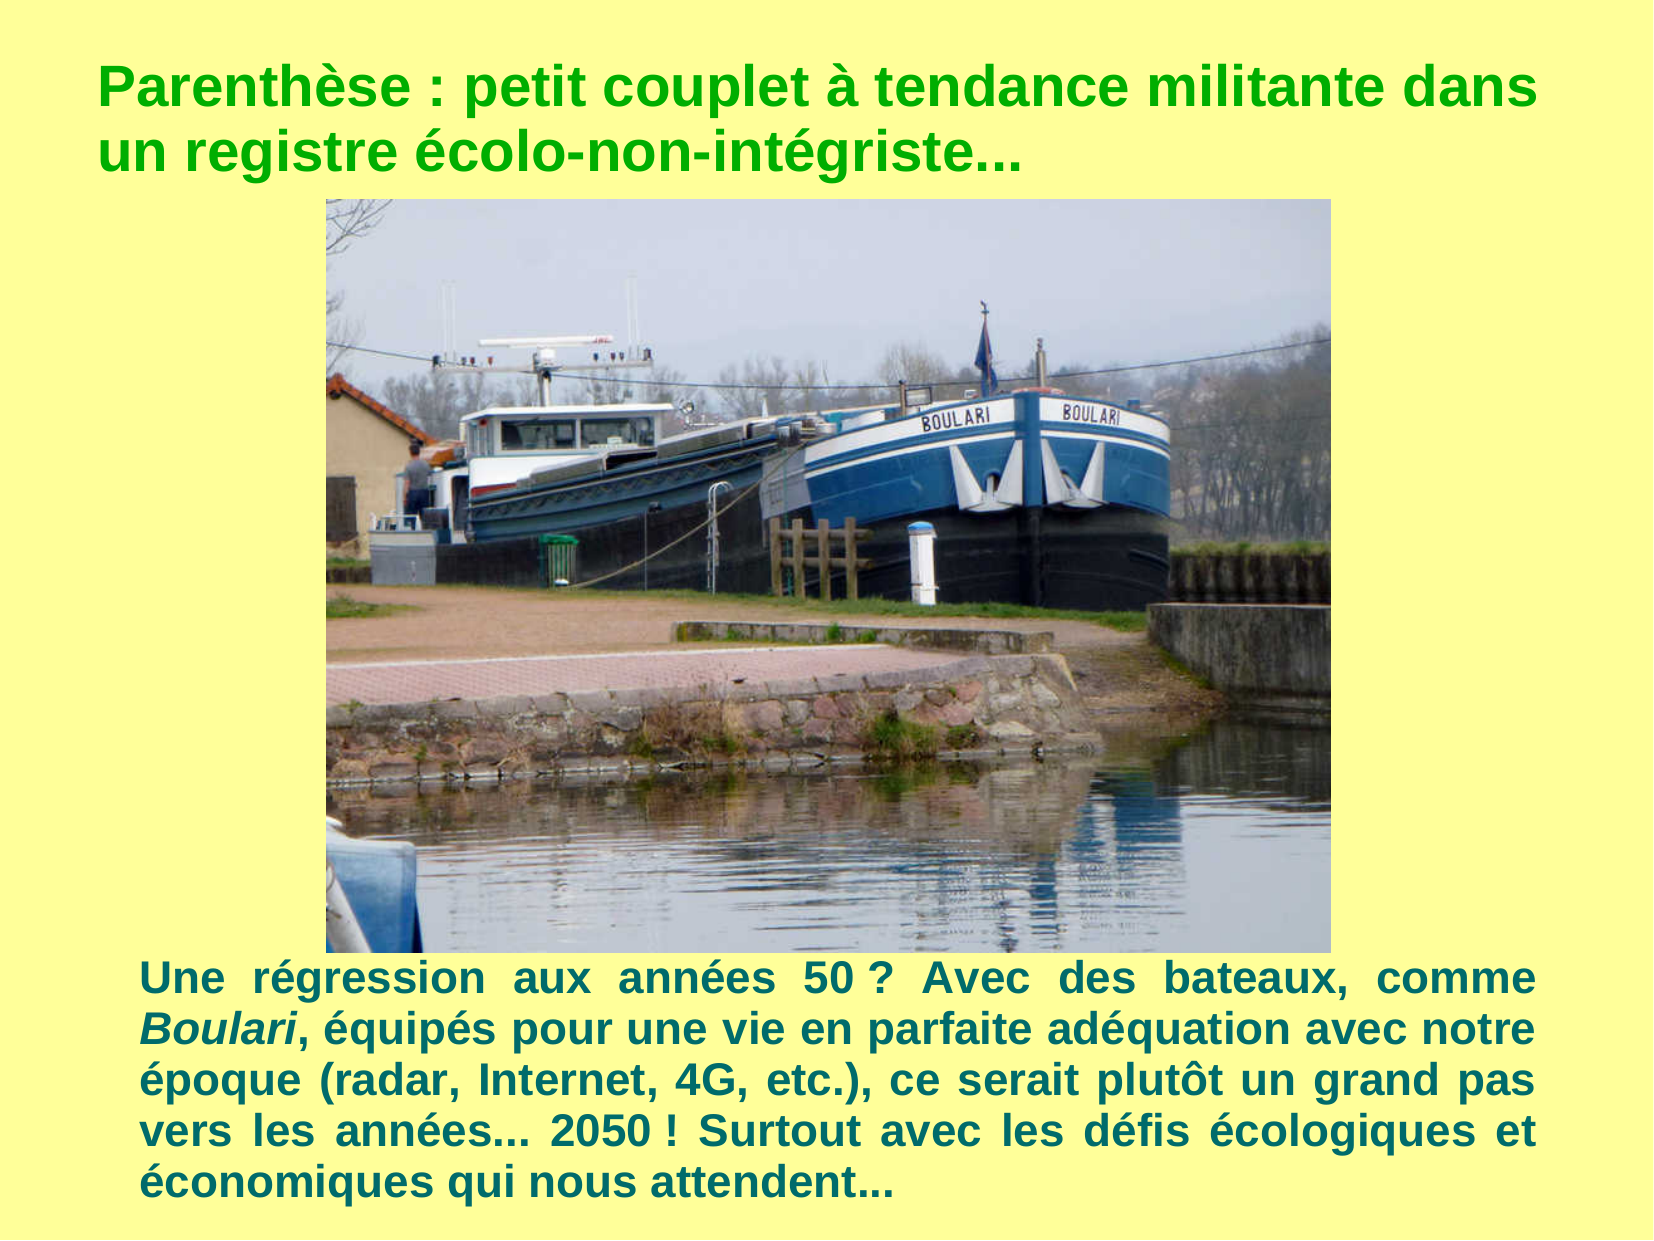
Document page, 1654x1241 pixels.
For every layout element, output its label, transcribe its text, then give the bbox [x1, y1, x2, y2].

text_box Parenthèse : petit couplet à tendance militante dans un registre écolo-non-intégriste... [82, 47, 1560, 193]
text_box Une régression aux années 50 ? Avec des bateaux, comme Boulari, équipés pour une vie en parfaite adéquation avec notre époque (radar, Internet, 4G, etc.), ce serait plutôt un grand pas vers les années... 2050 ! Surtout avec les défis écologiques et économiques qui nous attendent... [106, 944, 1571, 1216]
picture [326, 199, 1331, 944]
